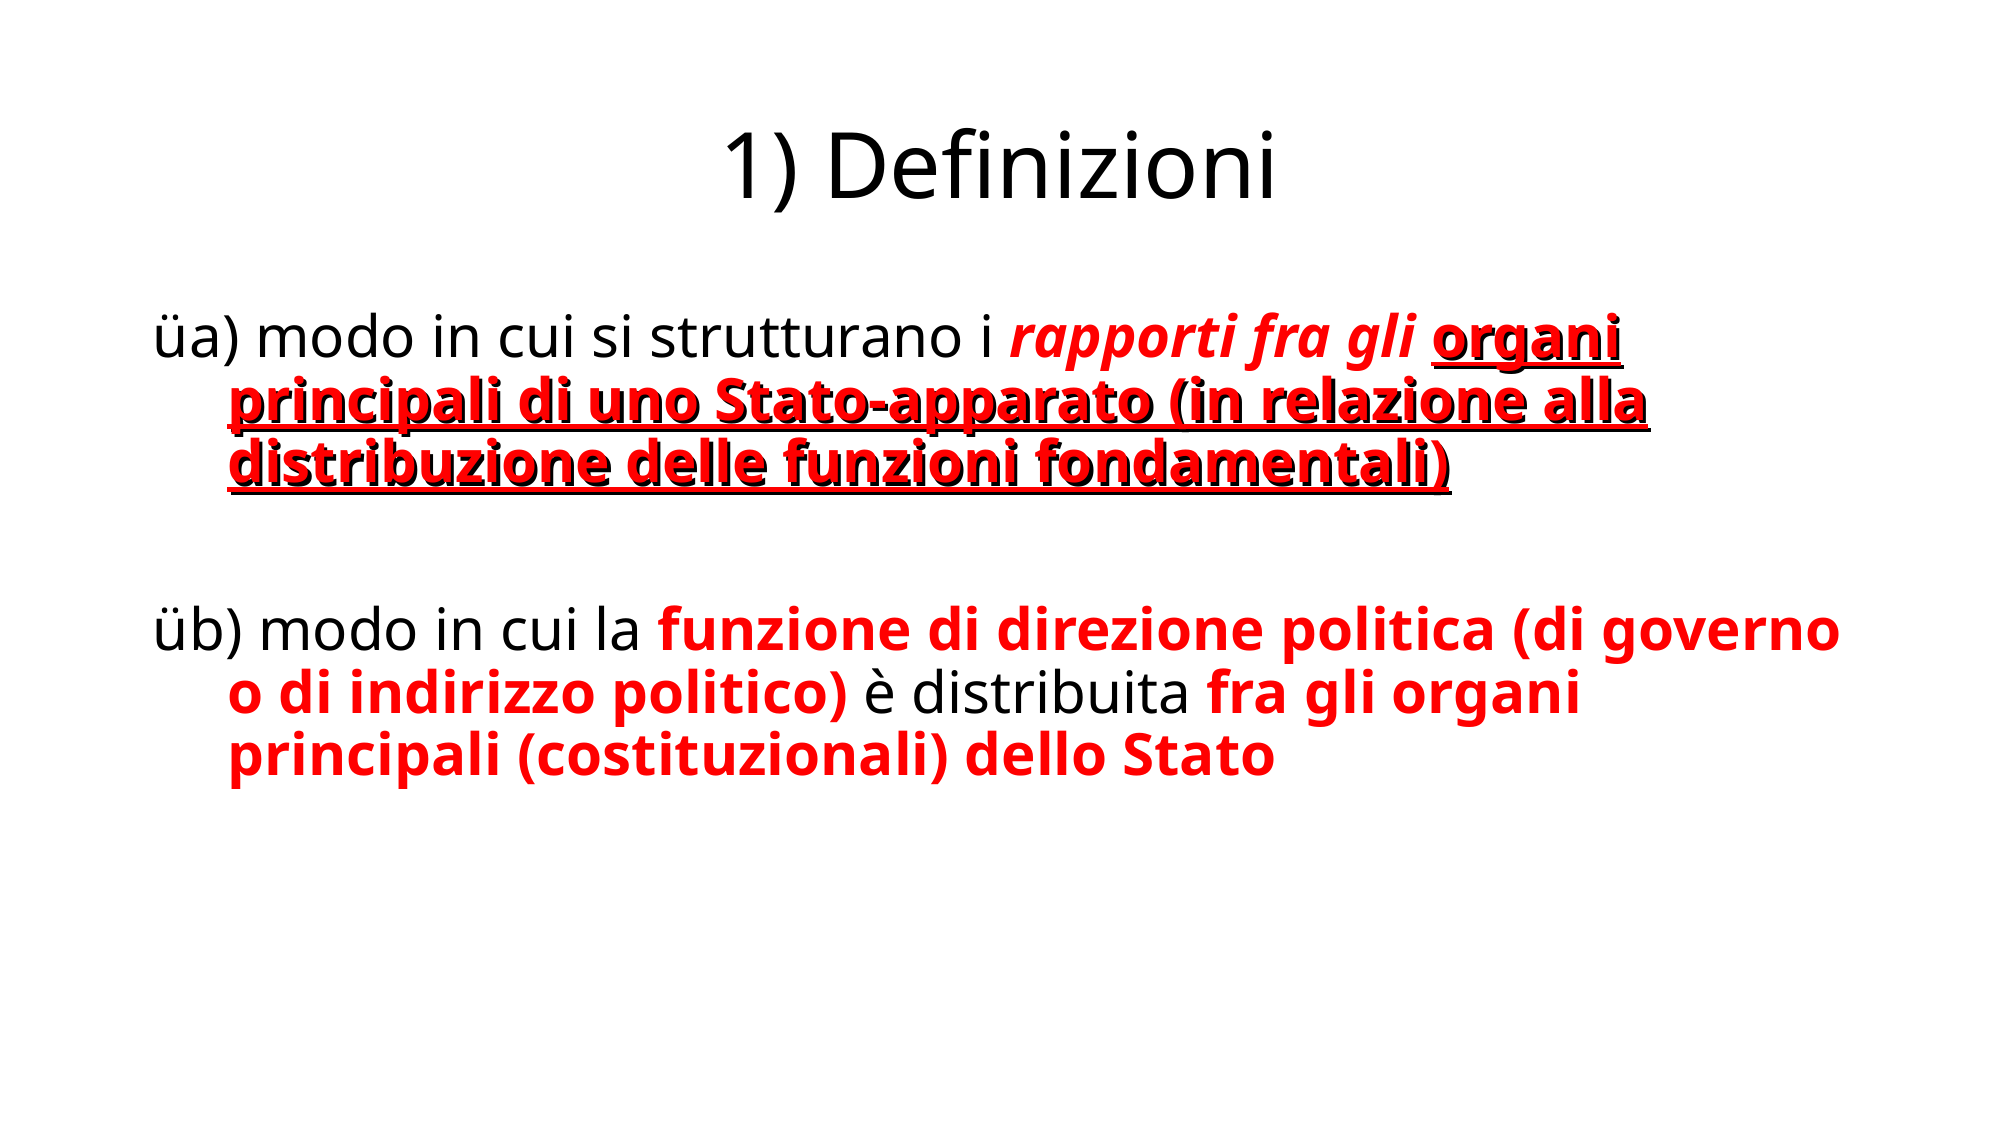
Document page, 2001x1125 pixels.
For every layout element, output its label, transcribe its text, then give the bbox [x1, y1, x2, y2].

list a) modo in cui si strutturano i rapporti fra gli organi principali di uno Stato-apparato (in relazione alla distribuzione delle funzioni fondamentali) b) modo in cui la funzione di direzione politica (di governo o di indirizzo politico) è distribuita fra gli organi principali (costituzionali) dello Stato [137, 299, 1863, 1014]
title 1) Definizioni [137, 59, 1863, 278]
